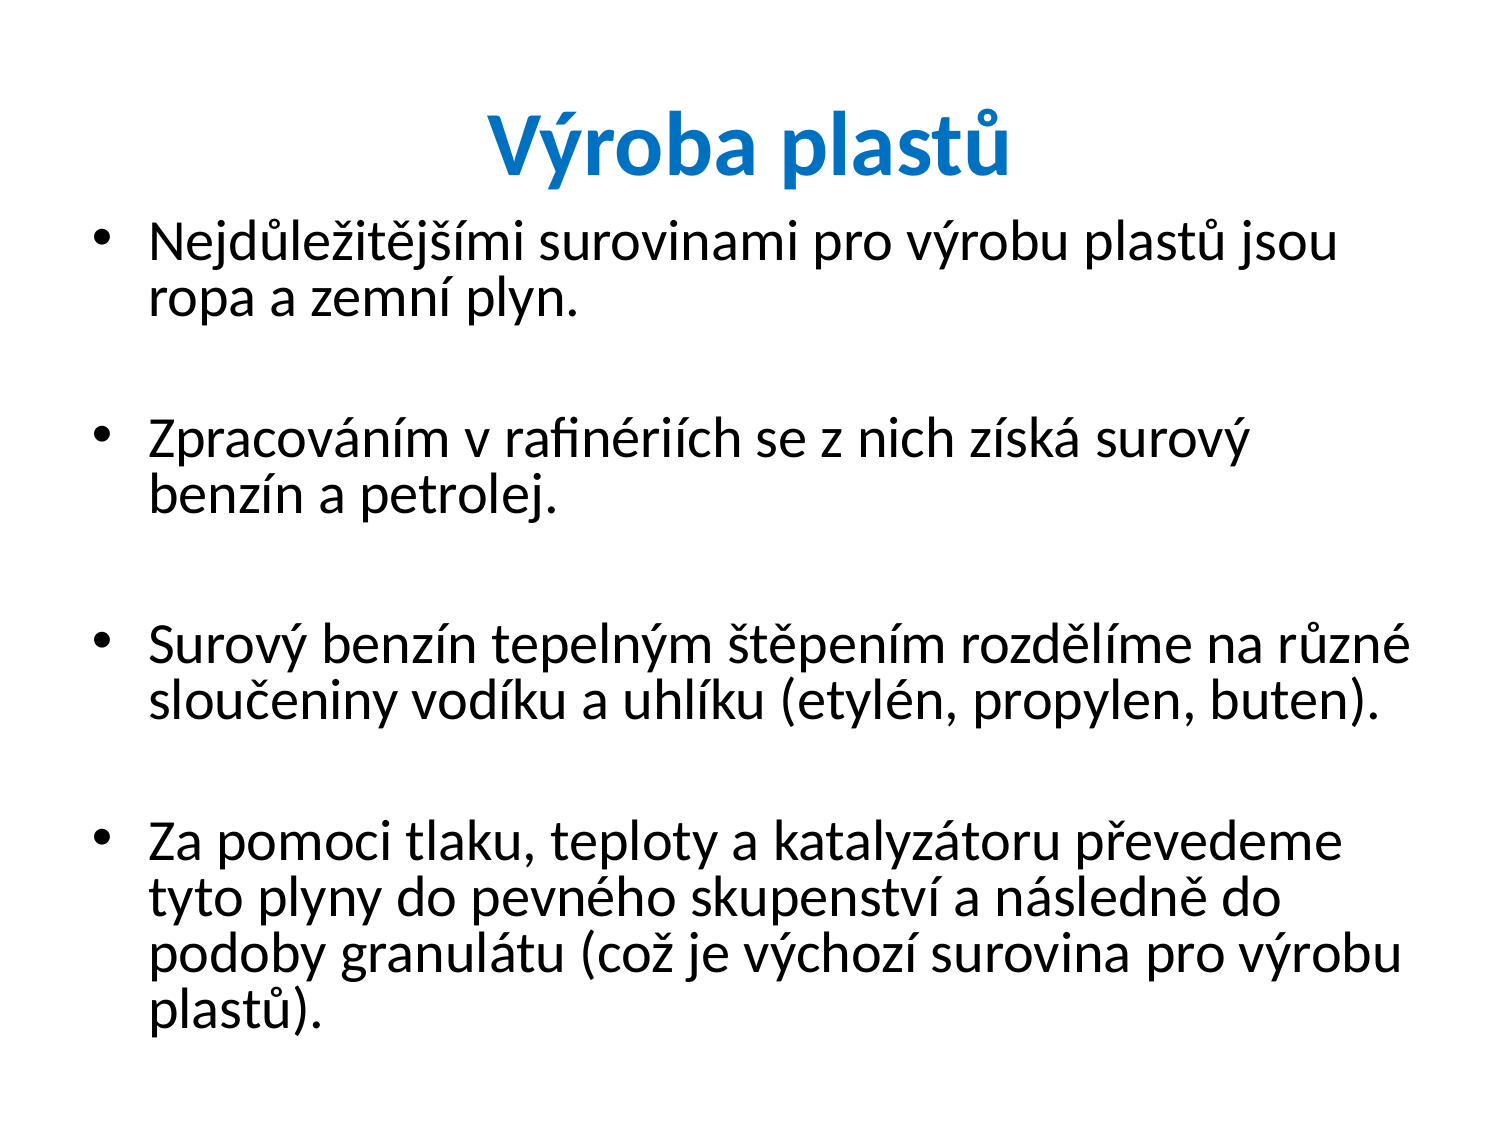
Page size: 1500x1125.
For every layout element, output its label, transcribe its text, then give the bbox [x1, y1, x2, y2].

title Výroba plastů [75, 45, 1426, 233]
list Nejdůležitějšími surovinami pro výrobu plastů jsou ropa a zemní plyn. Zpracováním v rafinériích se z nich získá surový benzín a petrolej. Surový benzín tepelným štěpením rozdělíme na různé sloučeniny vodíku a uhlíku (etylén, propylen, buten). Za pomoci tlaku, teploty a katalyzátoru převedeme tyto plyny do pevného skupenství a následně do podoby granulátu (což je výchozí surovina pro výrobu plastů). [76, 208, 1427, 1125]
